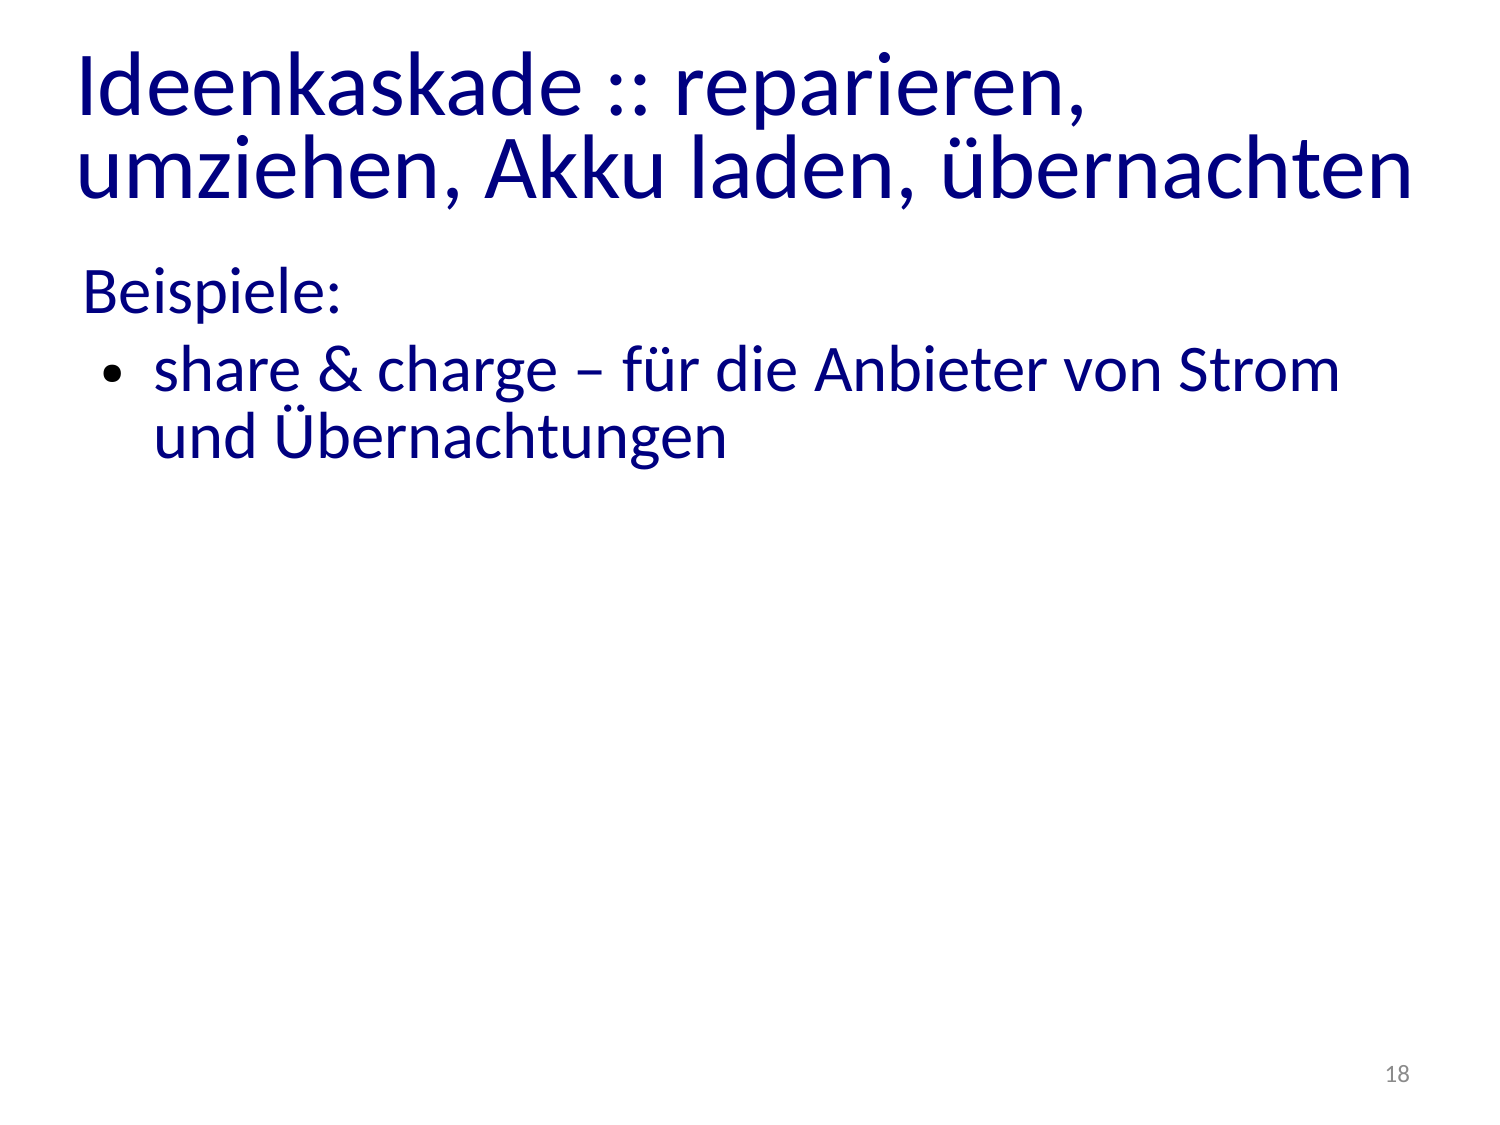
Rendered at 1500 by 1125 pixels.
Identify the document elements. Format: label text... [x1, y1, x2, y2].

title Ideenkaskade :: reparieren, umziehen, Akku laden, übernachten [75, 47, 1441, 231]
list Beispiele: share & charge – für die Anbieter von Strom und Übernachtungen [82, 263, 1425, 1028]
